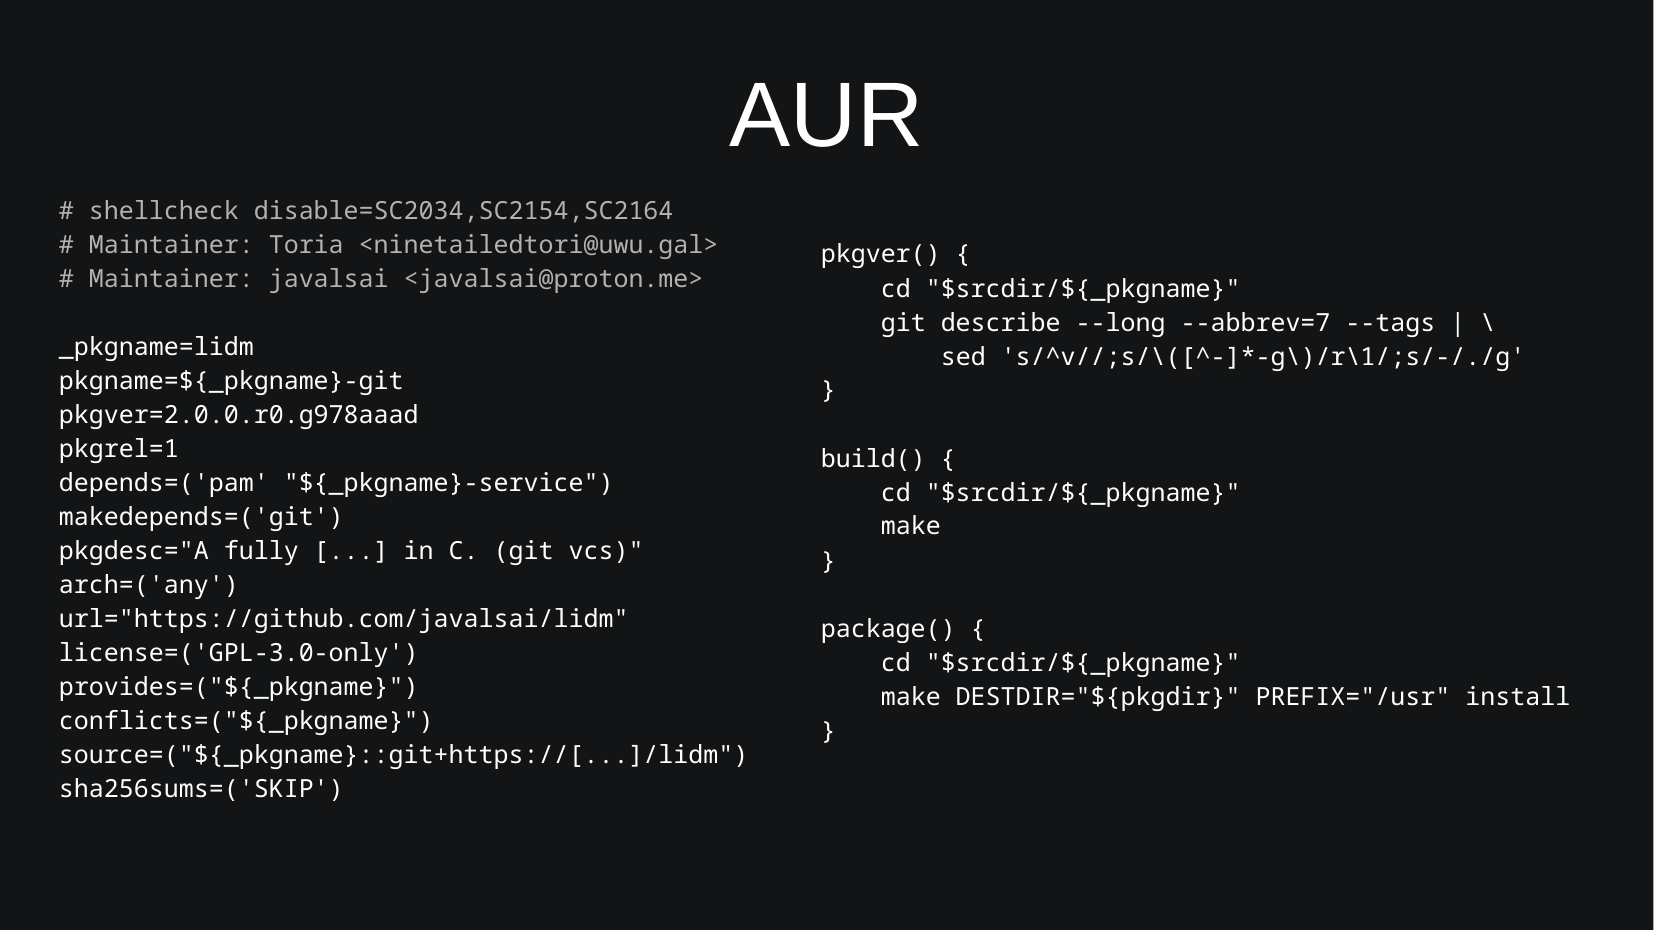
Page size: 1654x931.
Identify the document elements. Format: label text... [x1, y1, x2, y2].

list # shellcheck disable=SC2034,SC2154,SC2164 # Maintainer: Toria <ninetailedtori@uwu.gal> # Maintainer: javalsai <javalsai@proton.me> _pkgname=lidm pkgname=${_pkgname}-git pkgver=2.0.0.r0.g978aaad pkgrel=1 depends=('pam' "${_pkgname}-service") makedepends=('git') pkgdesc="A fully [...] in C. (git vcs)" arch=('any') url="https://github.com/javalsai/lidm" license=('GPL-3.0-only') provides=("${_pkgname}") conflicts=("${_pkgname}") source=("${_pkgname}::git+https://[...]/lidm") sha256sums=('SKIP') [59, 192, 1128, 931]
list pkgver() { cd "$srcdir/${_pkgname}" git describe --long --abbrev=7 --tags | \ sed 's/^v//;s/\([^-]*-g\)/r\1/;s/-/./g' } build() { cd "$srcdir/${_pkgname}" make } package() { cd "$srcdir/${_pkgname}" make DESTDIR="${pkgdir}" PREFIX="/usr" install } [820, 236, 1654, 931]
title AUR [82, 37, 1571, 193]
